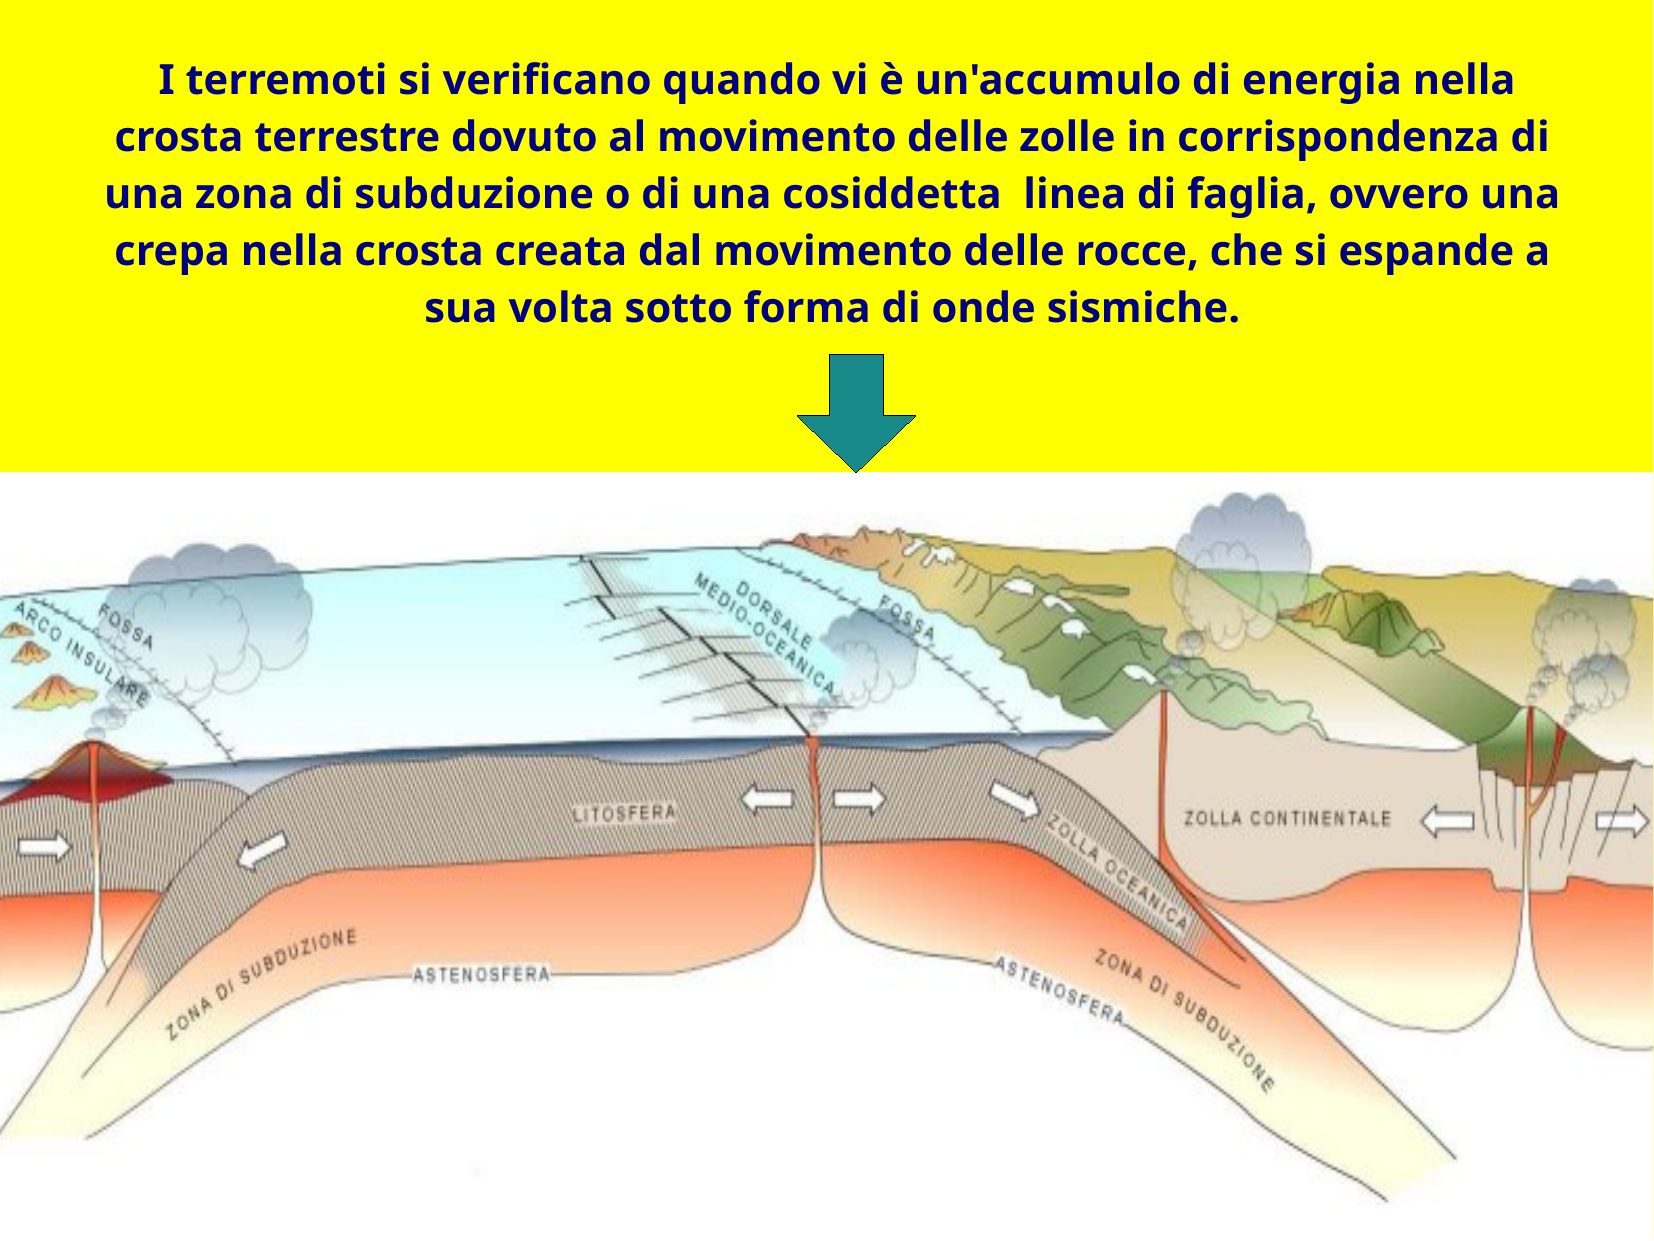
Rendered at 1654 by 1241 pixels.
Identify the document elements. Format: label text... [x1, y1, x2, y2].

text_box [797, 354, 916, 473]
subtitle I terremoti si verificano quando vi è un'accumulo di energia nella crosta terrestre dovuto al movimento delle zolle in corrispondenza di una zona di subduzione o di una cosiddetta linea di faglia, ovvero una crepa nella crosta creata dal movimento delle rocce, che si espande a sua volta sotto forma di onde sismiche. [88, 0, 1577, 384]
picture [0, 472, 1654, 1241]
